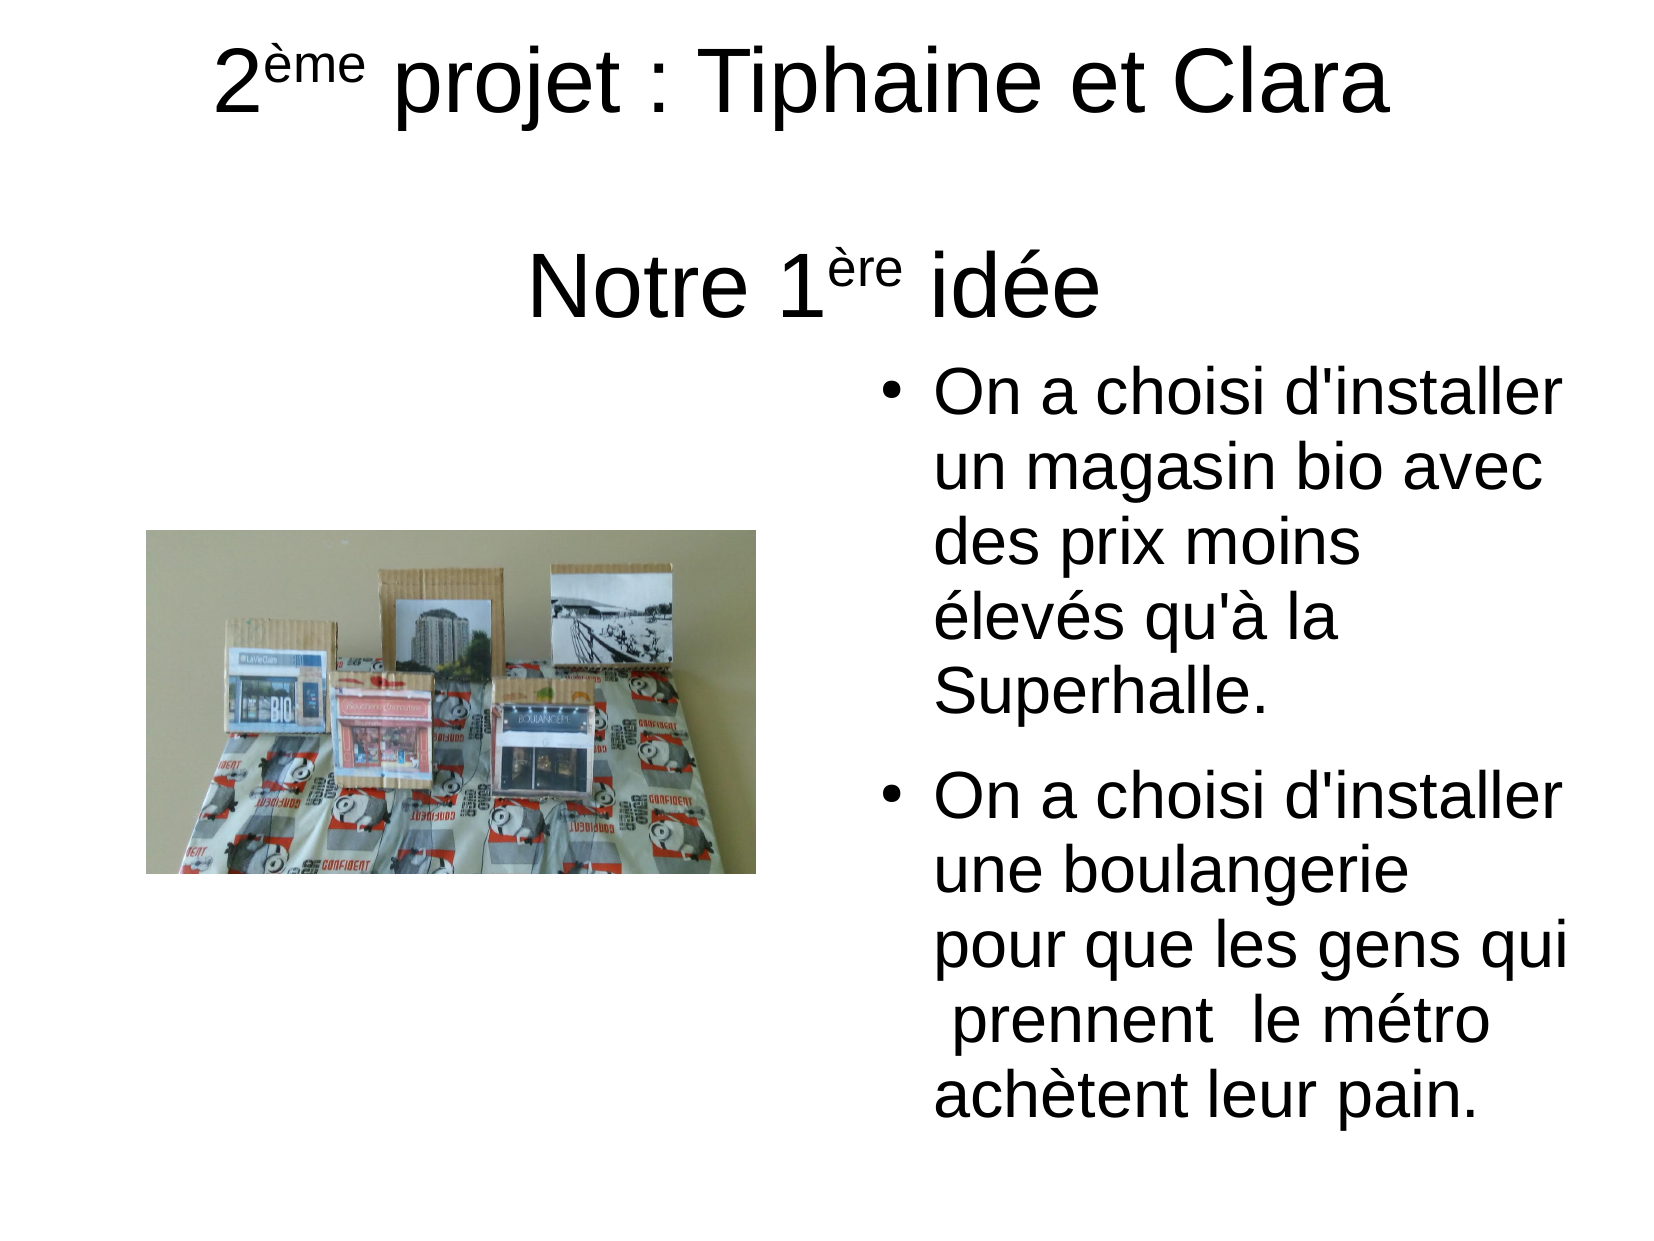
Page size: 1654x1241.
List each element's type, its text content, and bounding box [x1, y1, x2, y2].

text_box [251, 708, 638, 903]
title 2ème projet : Tiphaine et Clara Notre 1ère idée [47, 12, 1583, 355]
picture [146, 530, 756, 875]
list On a choisi d'installer un magasin bio avec des prix moins élevés qu'à la Superhalle. On a choisi d'installer une boulangerie pour que les gens qui prennent le métro achètent leur pain. [862, 354, 1572, 1170]
title [59, 11, 1548, 219]
